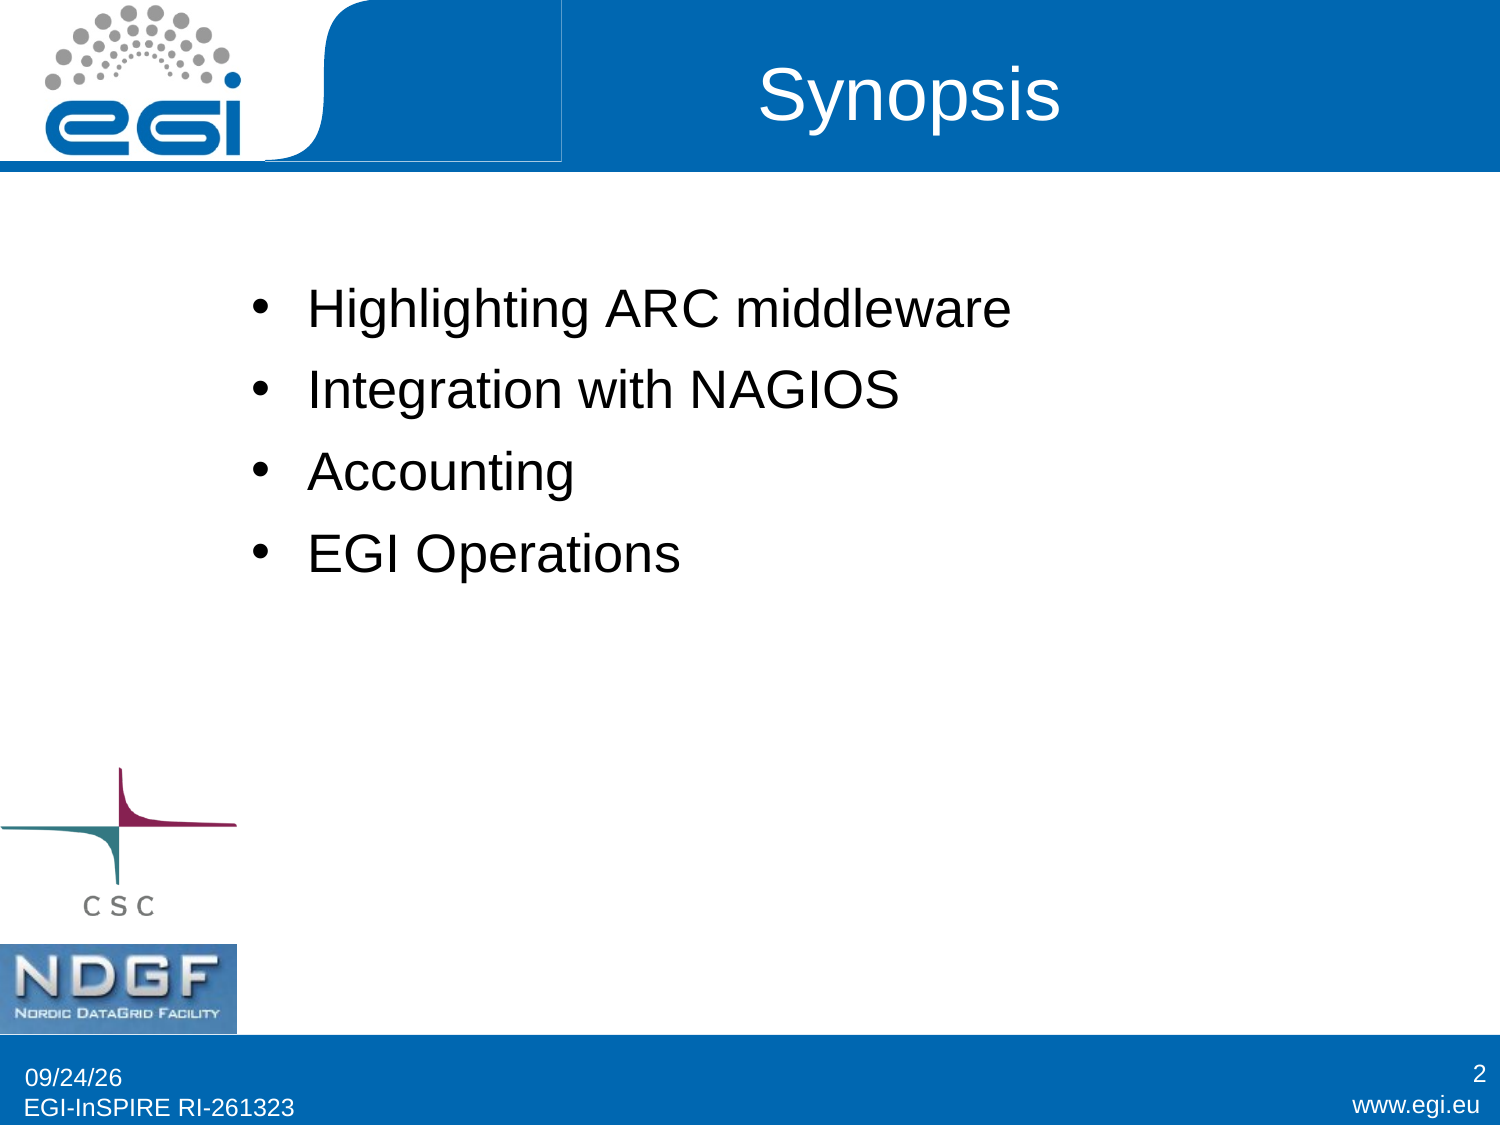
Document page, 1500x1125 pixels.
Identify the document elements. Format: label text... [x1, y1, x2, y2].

picture [0, 767, 236, 916]
picture [0, 0, 265, 161]
title Synopsis [348, 18, 1471, 161]
picture [0, 944, 237, 1034]
text_box 09/13/10 [10, 1046, 361, 1107]
list Highlighting ARC middleware Integration with NAGIOS Accounting EGI Operations [236, 265, 1426, 975]
text_box <number> [1151, 1042, 1500, 1103]
